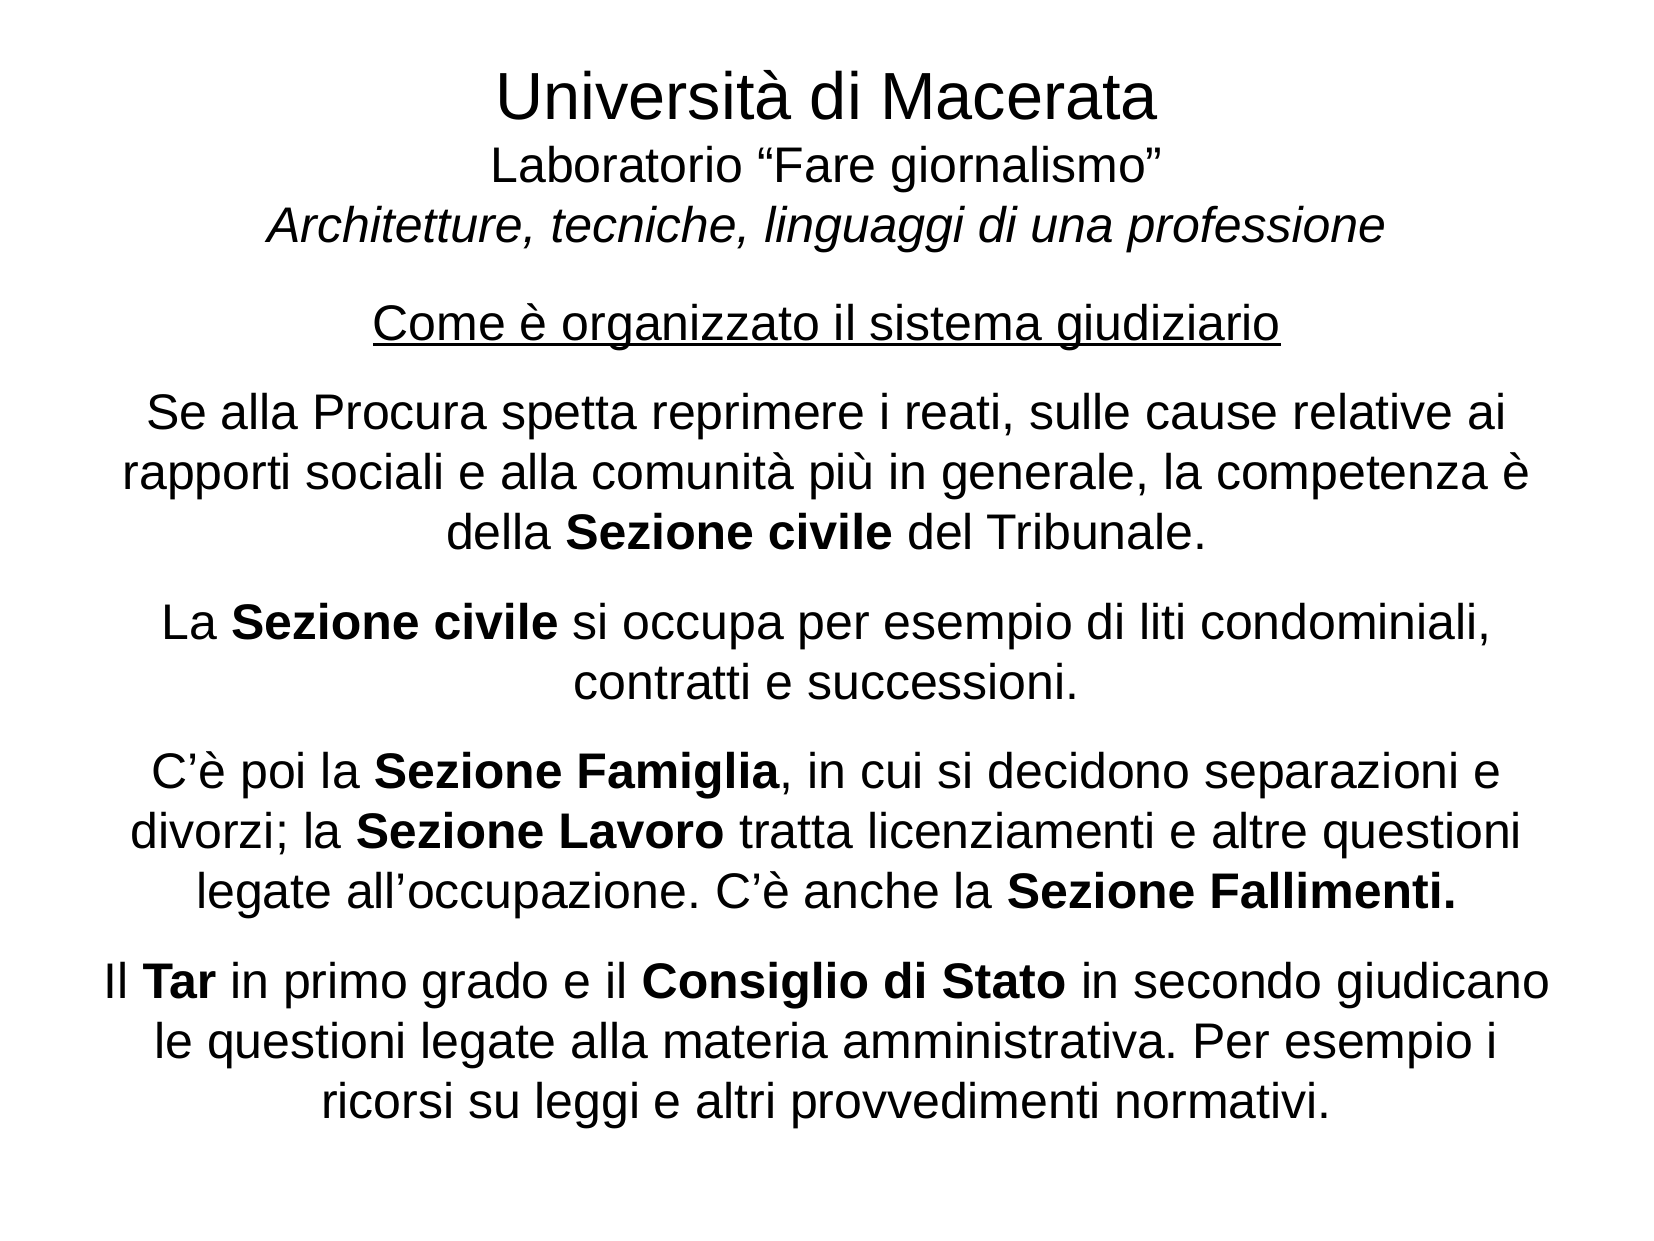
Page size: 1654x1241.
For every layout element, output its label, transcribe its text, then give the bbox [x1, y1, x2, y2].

title Università di Macerata Laboratorio “Fare giornalismo” Architetture, tecniche, linguaggi di una professione [82, 49, 1571, 257]
subtitle Come è organizzato il sistema giudiziario Se alla Procura spetta reprimere i reati, sulle cause relative ai rapporti sociali e alla comunità più in generale, la competenza è della Sezione civile del Tribunale. La Sezione civile si occupa per esempio di liti condominiali, contratti e successioni. C’è poi la Sezione Famiglia, in cui si decidono separazioni e divorzi; la Sezione Lavoro tratta licenziamenti e altre questioni legate all’occupazione. C’è anche la Sezione Fallimenti. Il Tar in primo grado e il Consiglio di Stato in secondo giudicano le questioni legate alla materia amministrativa. Per esempio i ricorsi su leggi e altri provvedimenti normativi. [82, 290, 1571, 1109]
